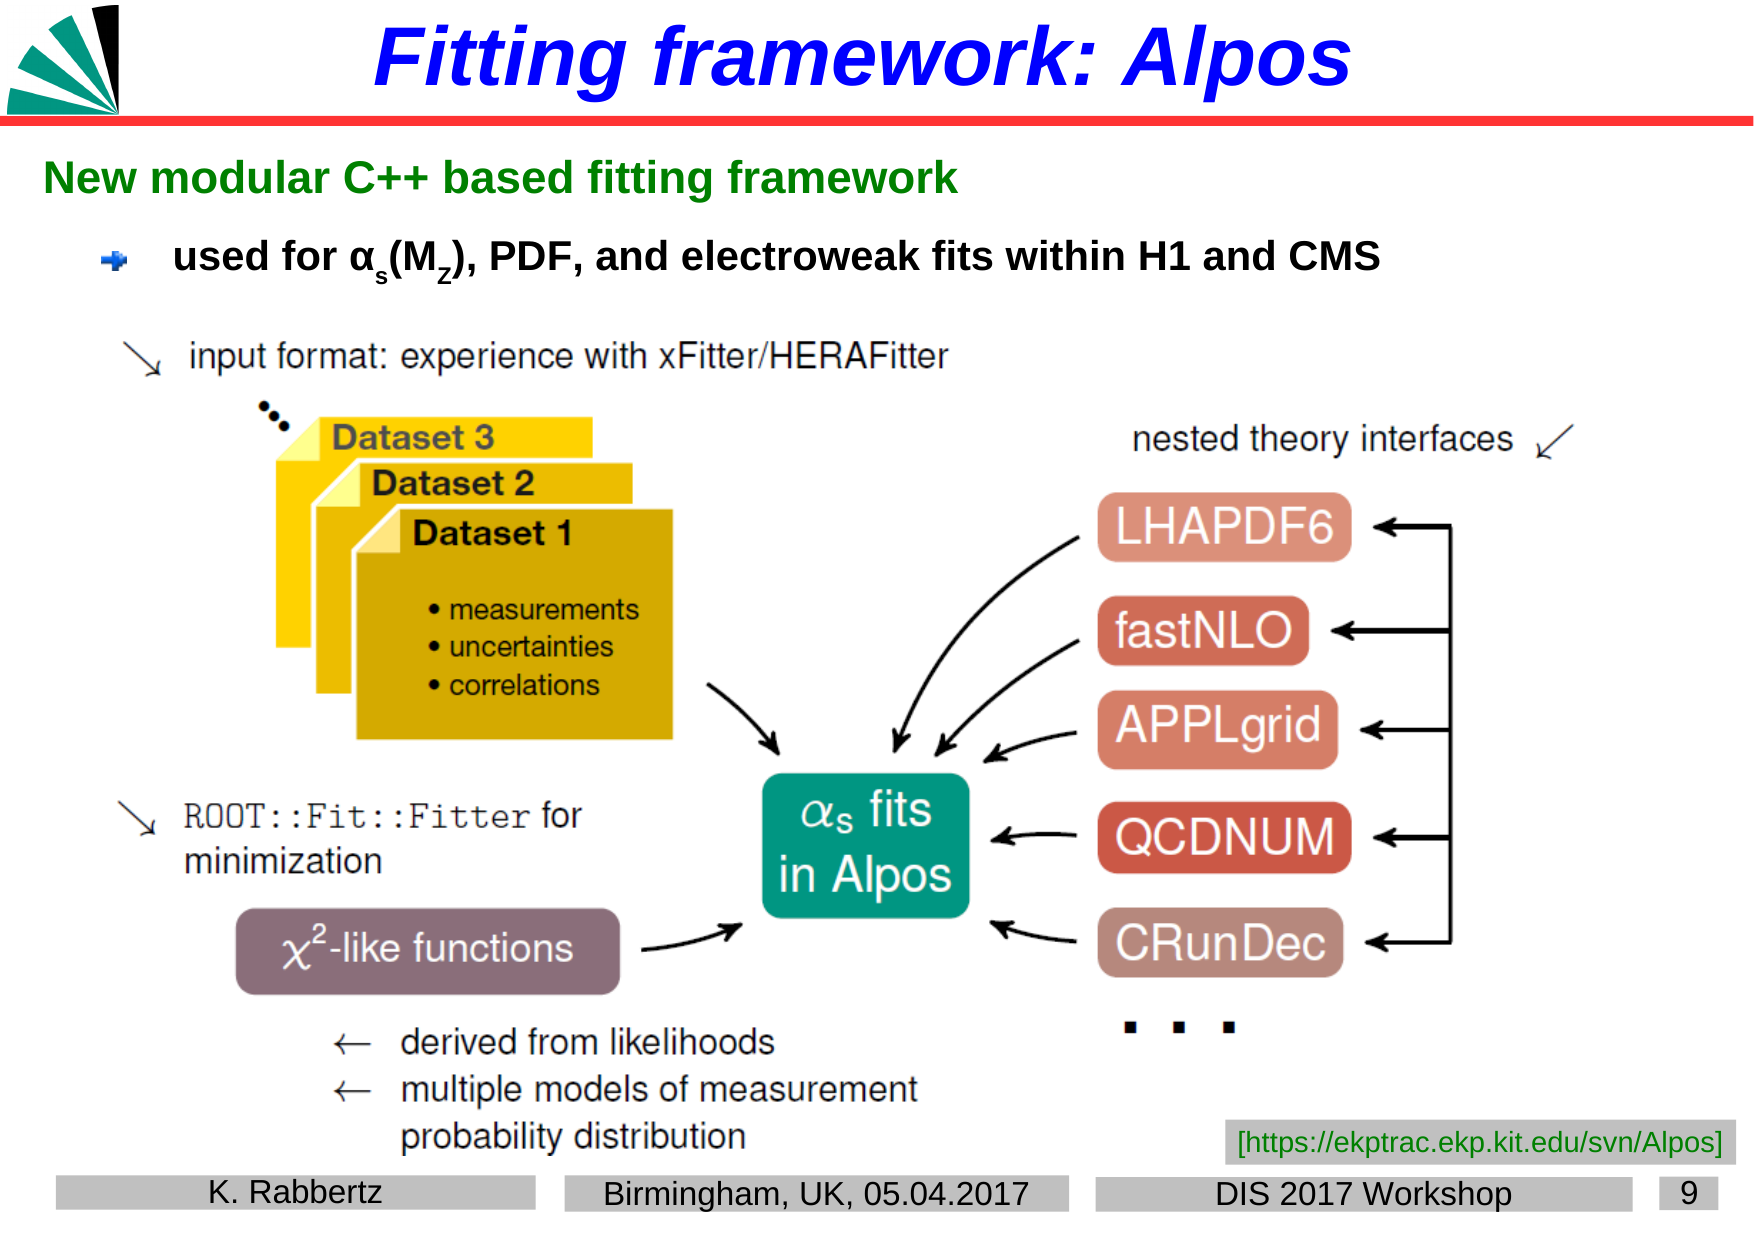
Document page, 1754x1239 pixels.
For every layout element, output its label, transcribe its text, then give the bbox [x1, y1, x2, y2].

text_box [https://ekptrac.ekp.kit.edu/svn/Alpos] [1225, 1119, 1736, 1165]
title Fitting framework: Alpos [123, 0, 1606, 114]
picture [105, 320, 1583, 1156]
picture [7, 5, 119, 116]
list New modular C++ based fitting framework used for αs(MZ), PDF, and electroweak fits within H1 and CMS [42, 152, 1713, 316]
